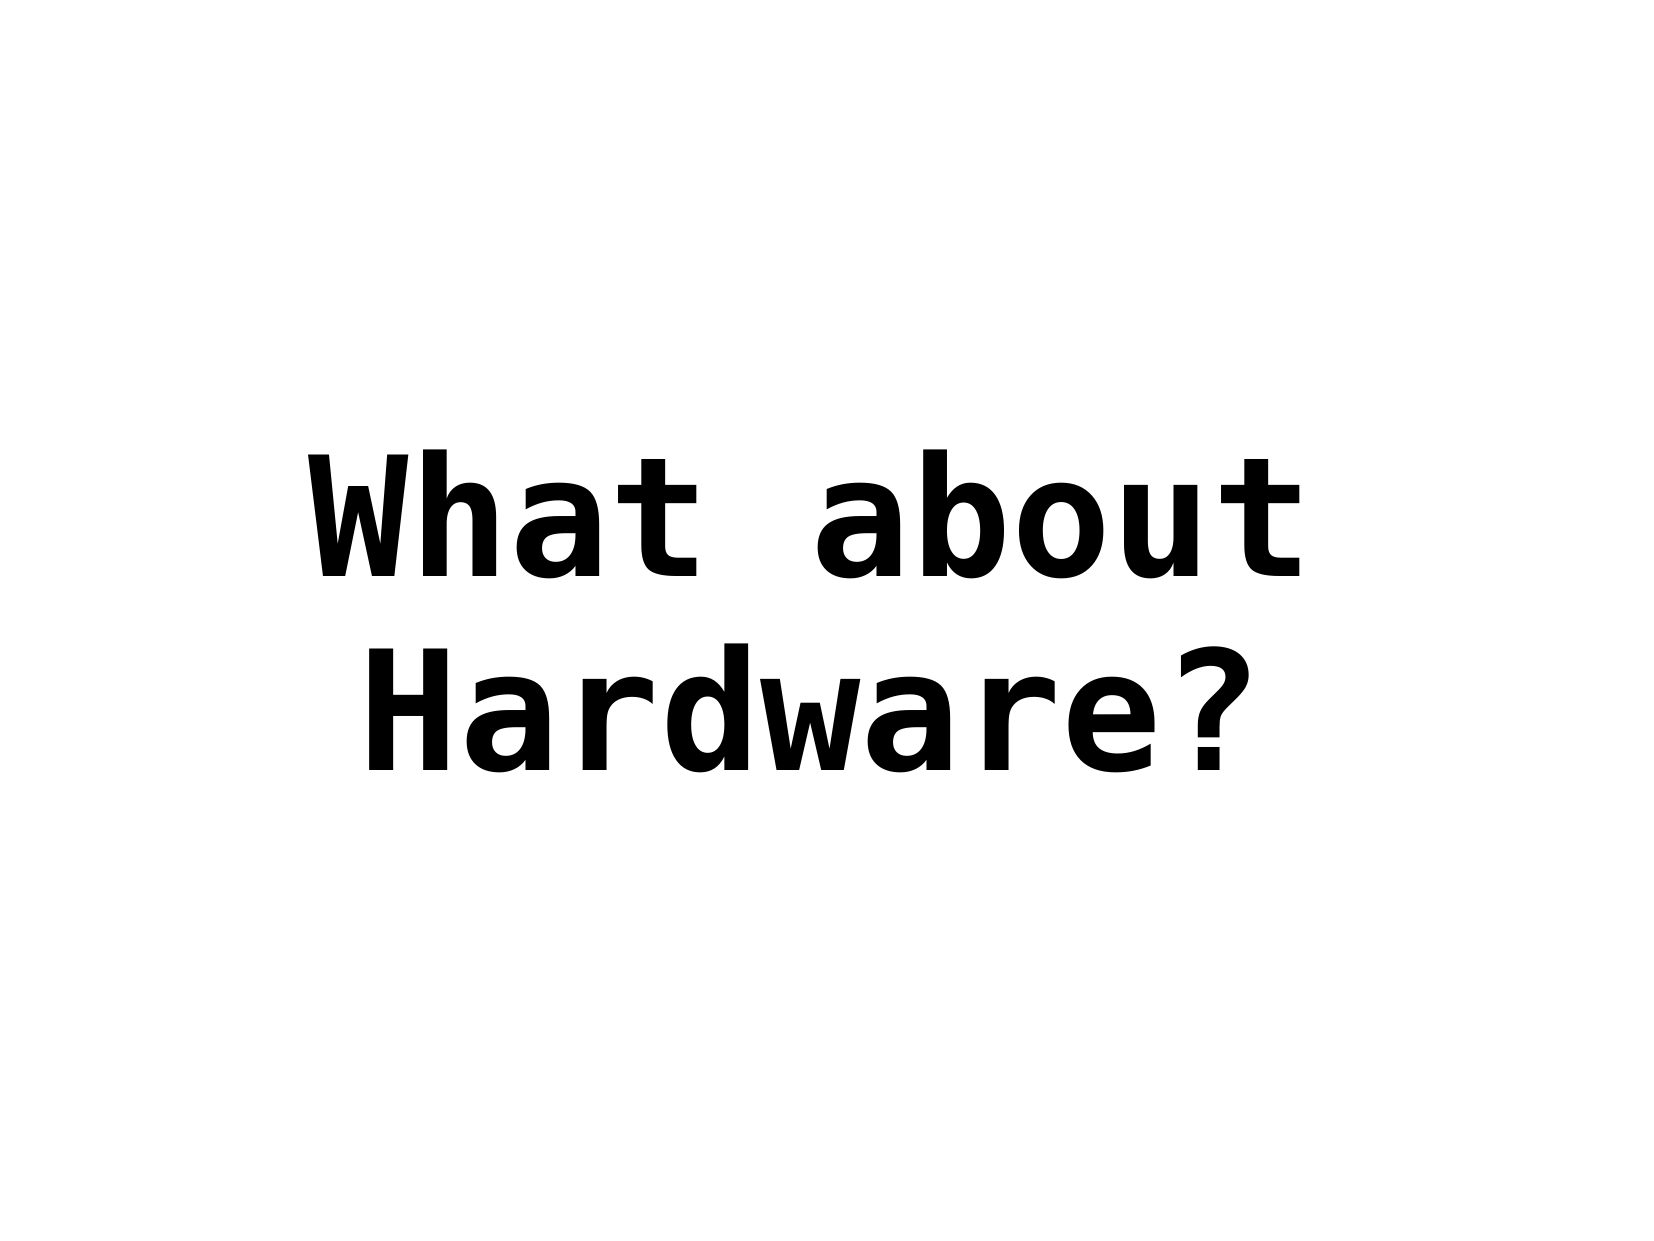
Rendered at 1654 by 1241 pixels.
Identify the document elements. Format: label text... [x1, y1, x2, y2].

text_box What about Hardware? [198, 421, 1425, 810]
